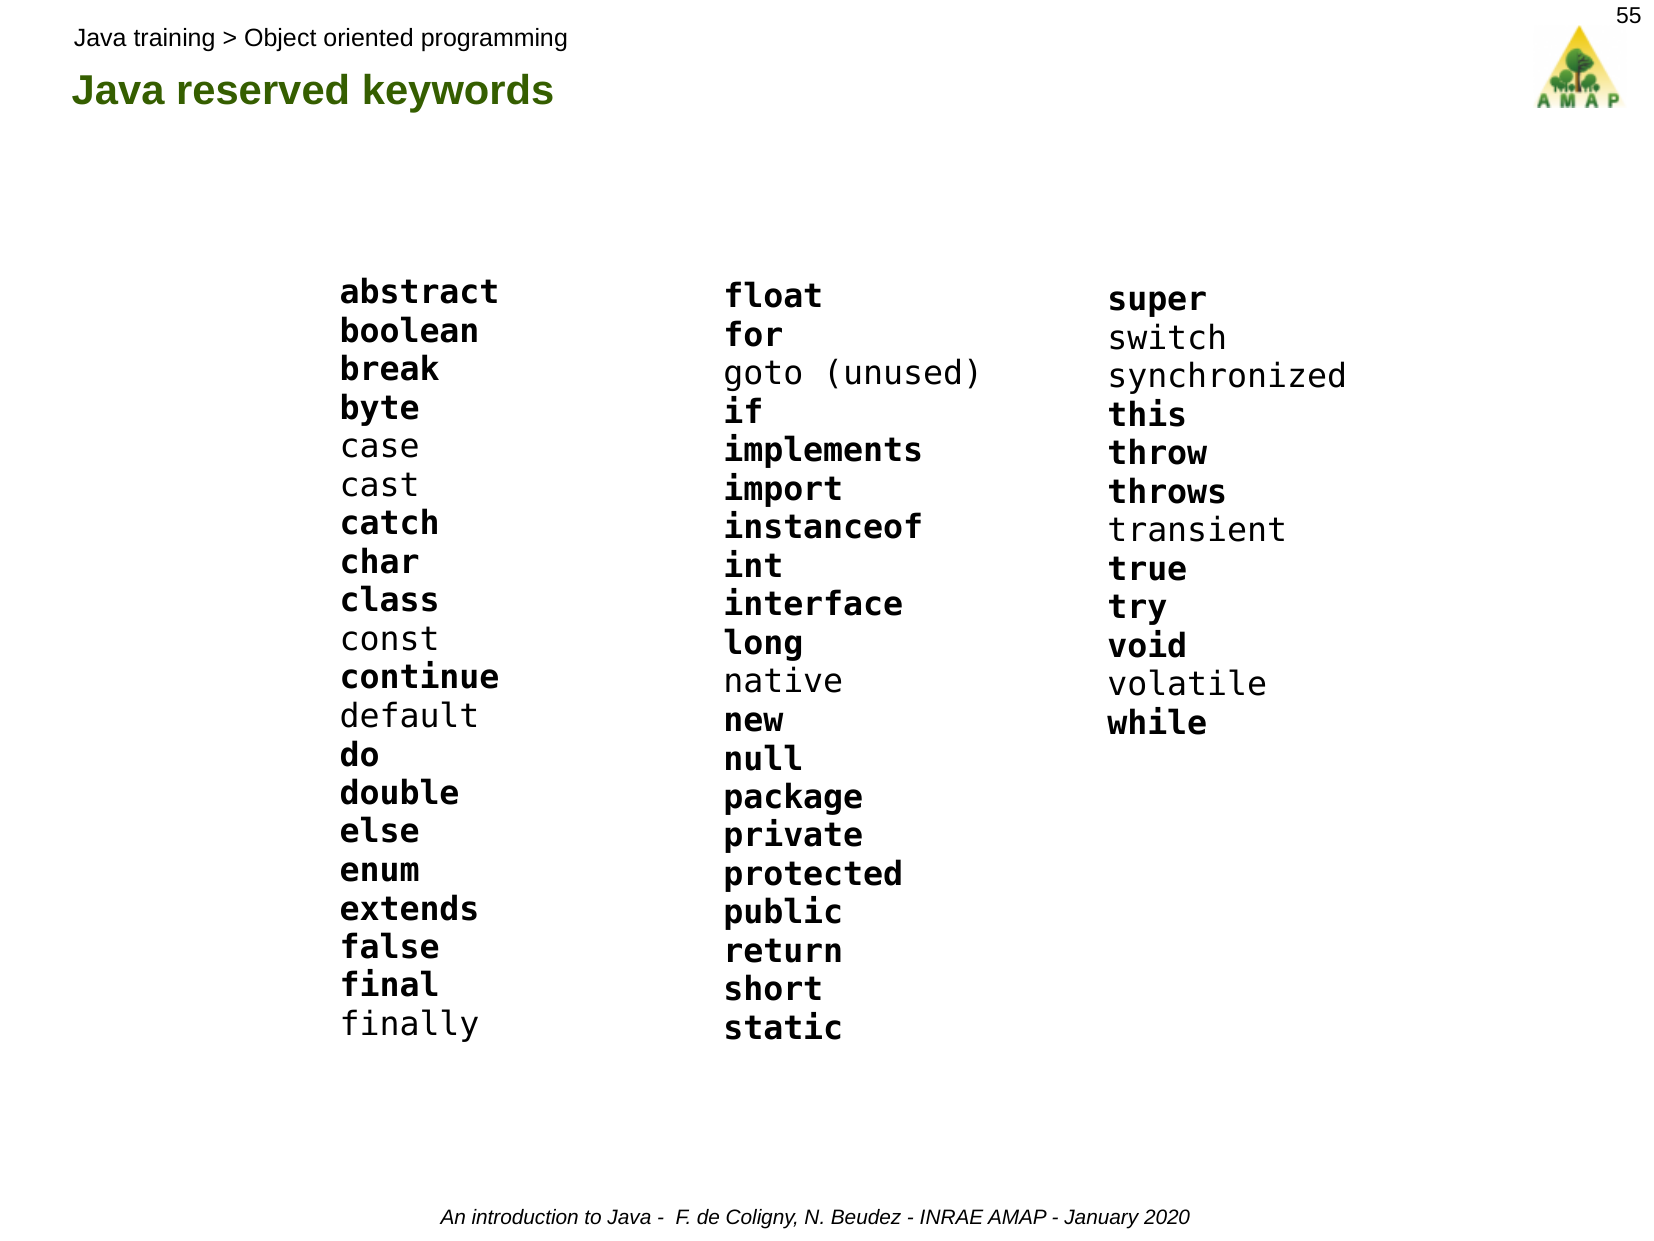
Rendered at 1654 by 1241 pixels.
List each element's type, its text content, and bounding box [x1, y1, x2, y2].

picture [1533, 25, 1627, 108]
text_box super switch synchronized this throw throws transient true try void volatile while [1092, 272, 1447, 865]
text_box Java reserved keywords [56, 59, 1513, 121]
text_box float for goto (unused) if implements import instanceof int interface long native new null package private protected public return short static [708, 269, 1004, 1065]
text_box Java training > Object oriented programming [59, 16, 1004, 60]
text_box abstract boolean break byte case cast catch char class const continue default do double else enum extends false final finally [324, 265, 591, 1139]
